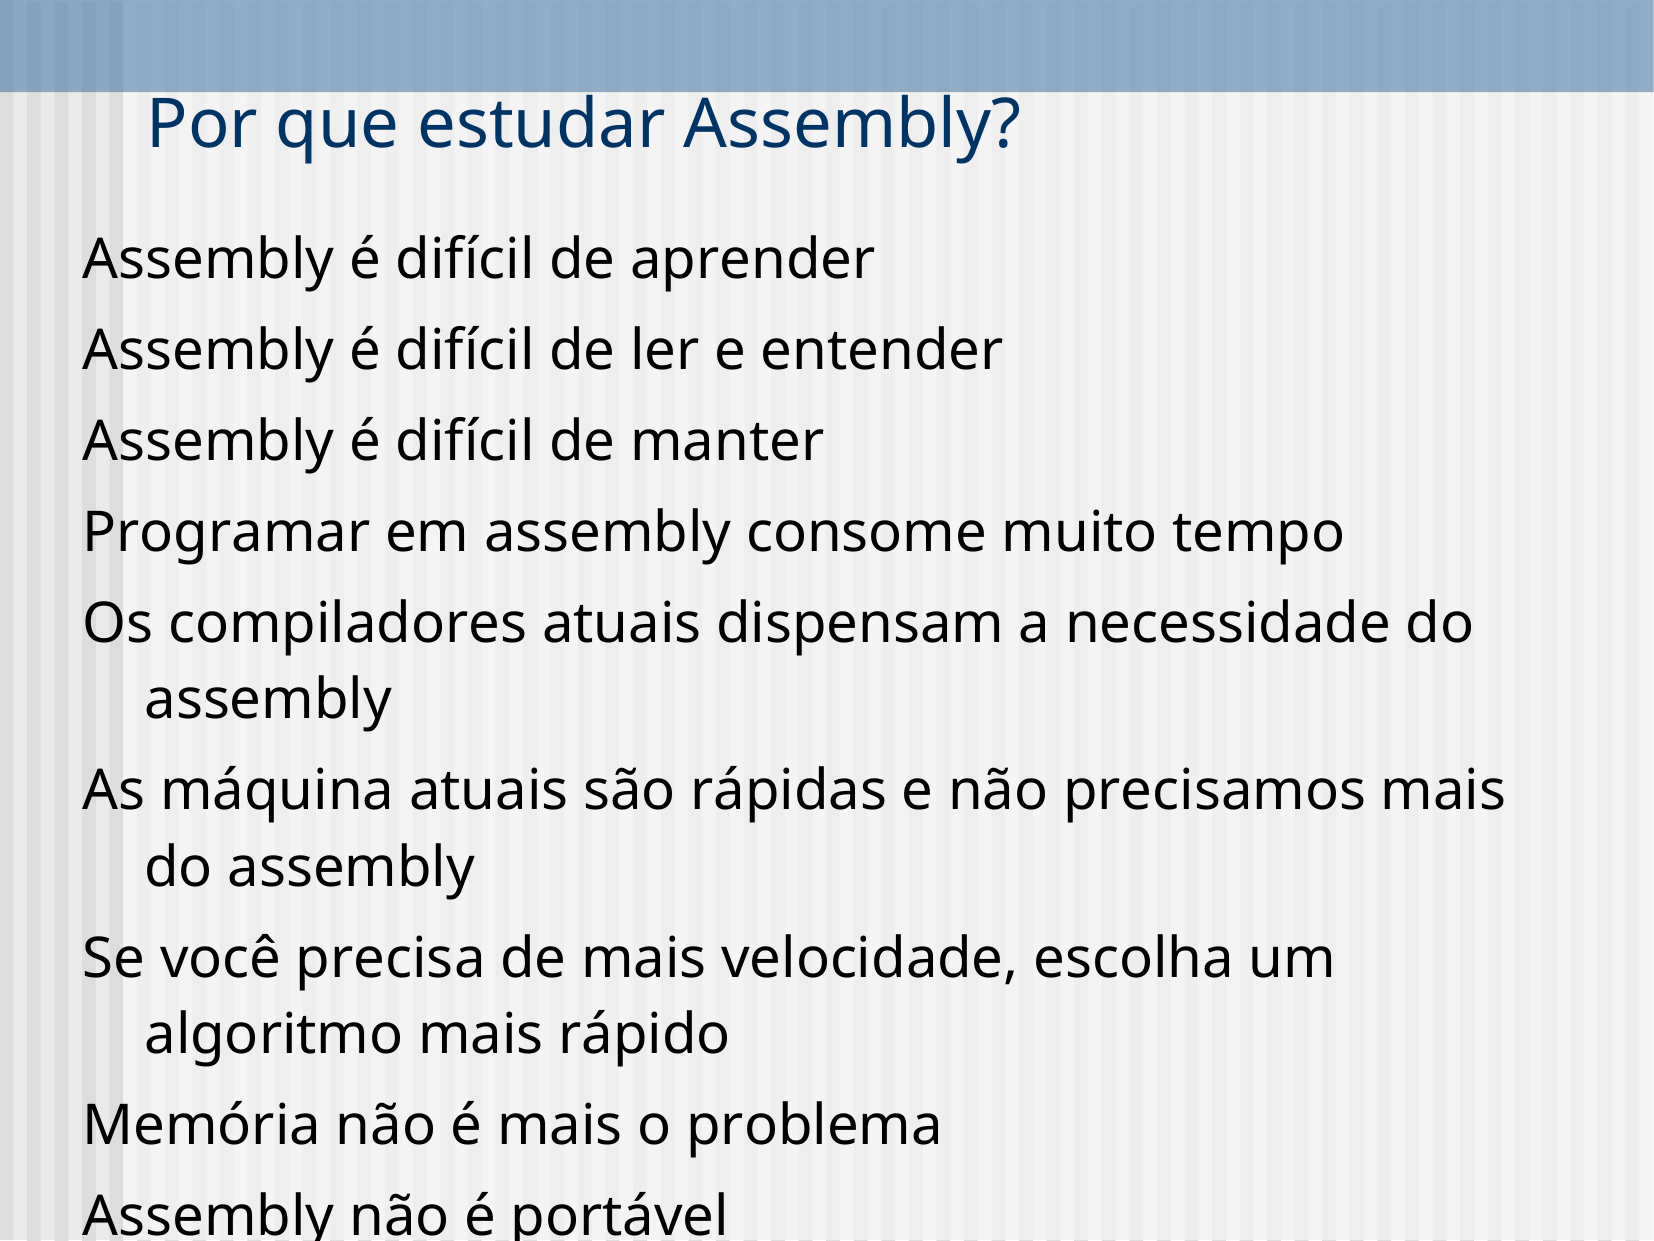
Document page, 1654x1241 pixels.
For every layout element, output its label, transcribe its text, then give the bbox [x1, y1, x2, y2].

list Assembly é difícil de aprender Assembly é difícil de ler e entender Assembly é difícil de manter Programar em assembly consome muito tempo Os compiladores atuais dispensam a necessidade do assembly As máquina atuais são rápidas e não precisamos mais do assembly Se você precisa de mais velocidade, escolha um algoritmo mais rápido Memória não é mais o problema Assembly não é portável [82, 218, 1571, 1148]
title Por que estudar Assembly? [146, 36, 1536, 204]
